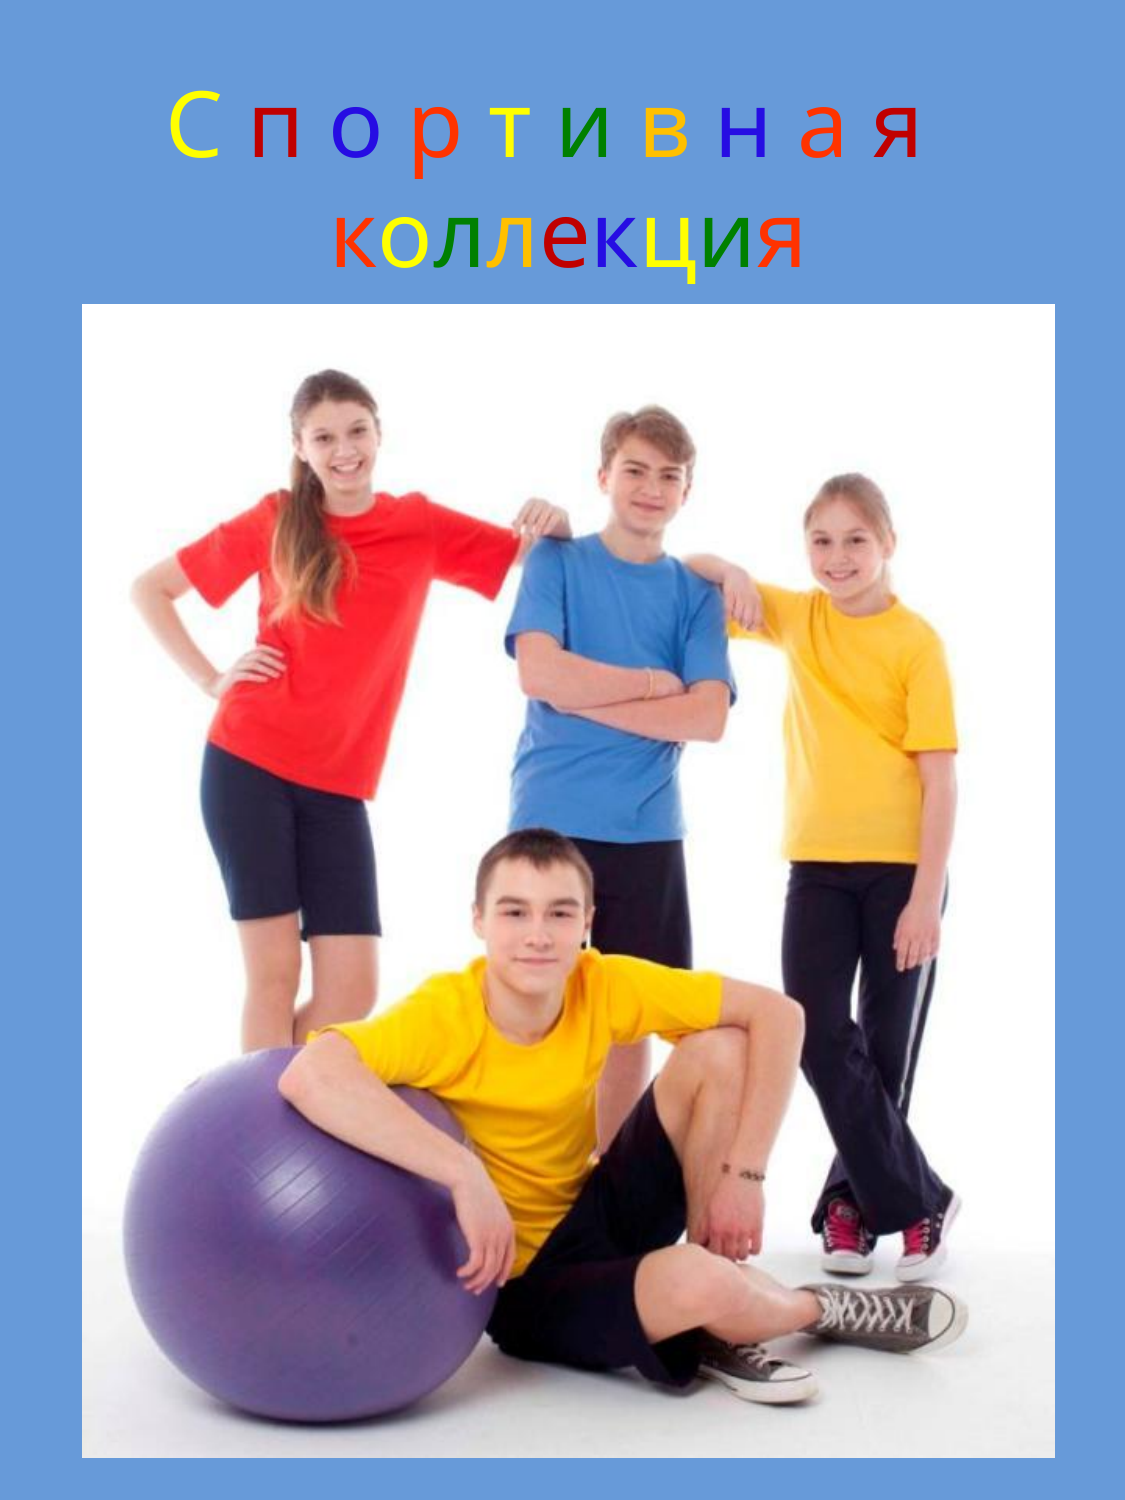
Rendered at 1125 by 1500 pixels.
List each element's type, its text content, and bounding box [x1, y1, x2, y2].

text_box С п о р т и в н а я коллекция [46, 58, 1090, 294]
picture [82, 304, 1055, 1458]
